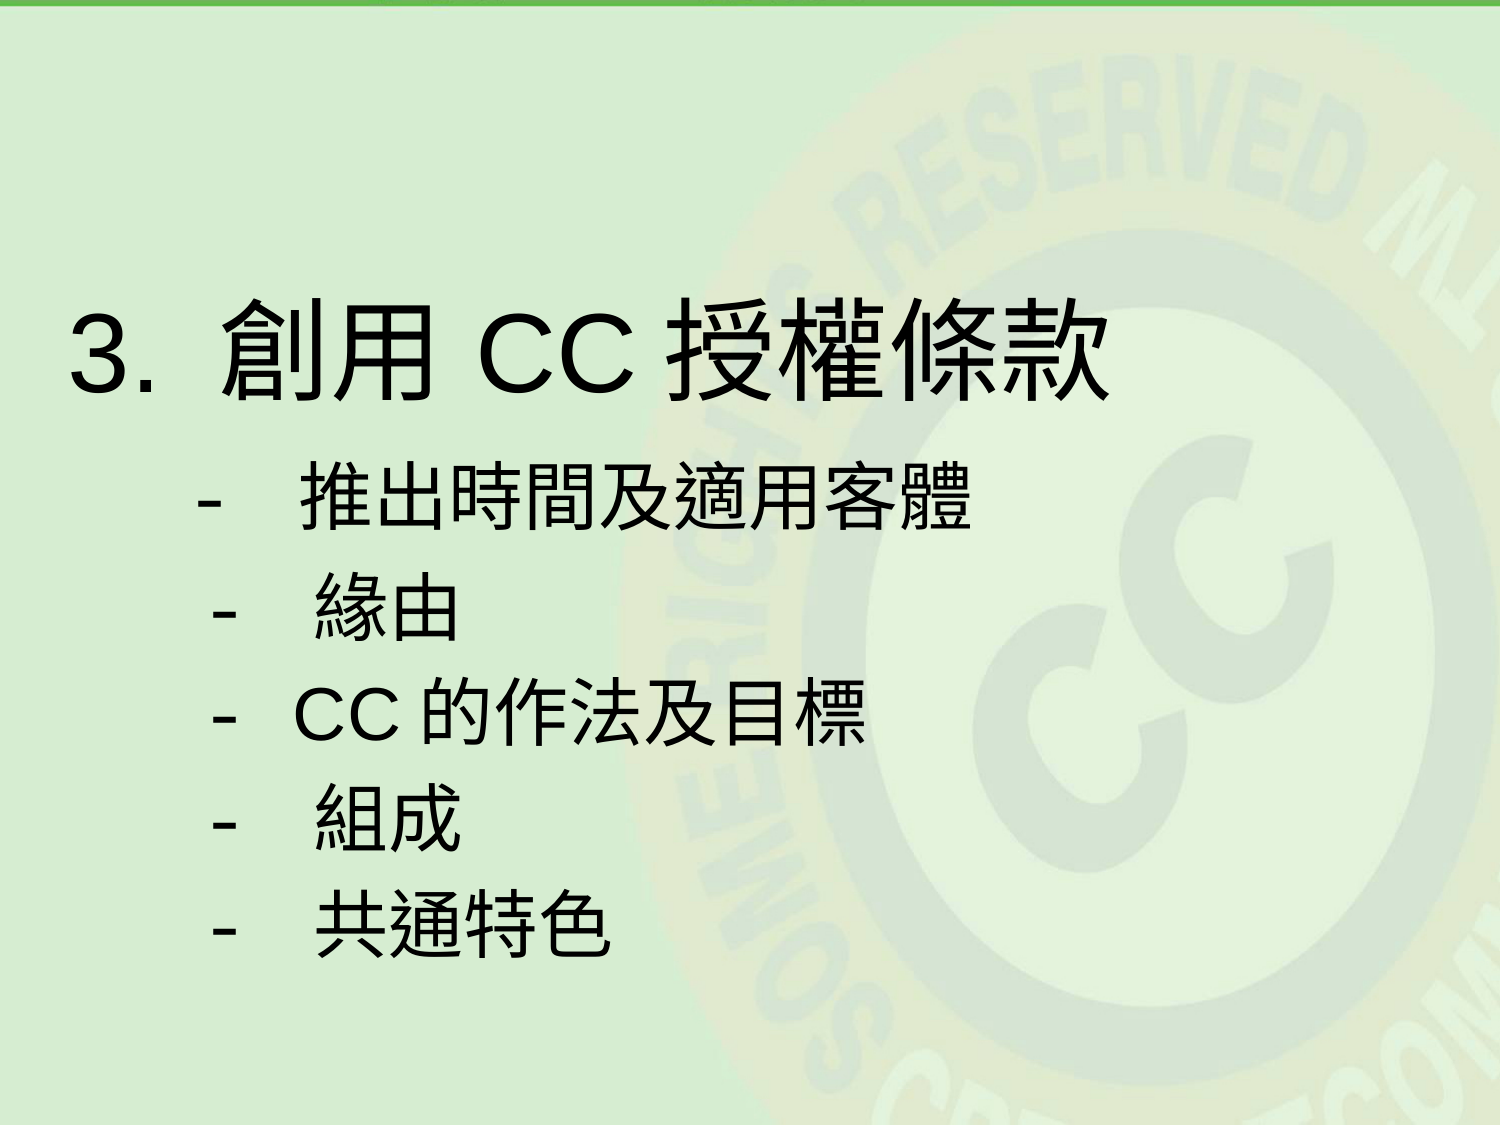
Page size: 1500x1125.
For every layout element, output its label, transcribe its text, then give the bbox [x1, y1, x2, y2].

list 3. 創用CC授權條款 - 推出時間及適用客體 - 緣由 - CC的作法及目標 - 組成 - 共通特色 [53, 54, 1404, 894]
picture [0, 0, 1500, 1125]
